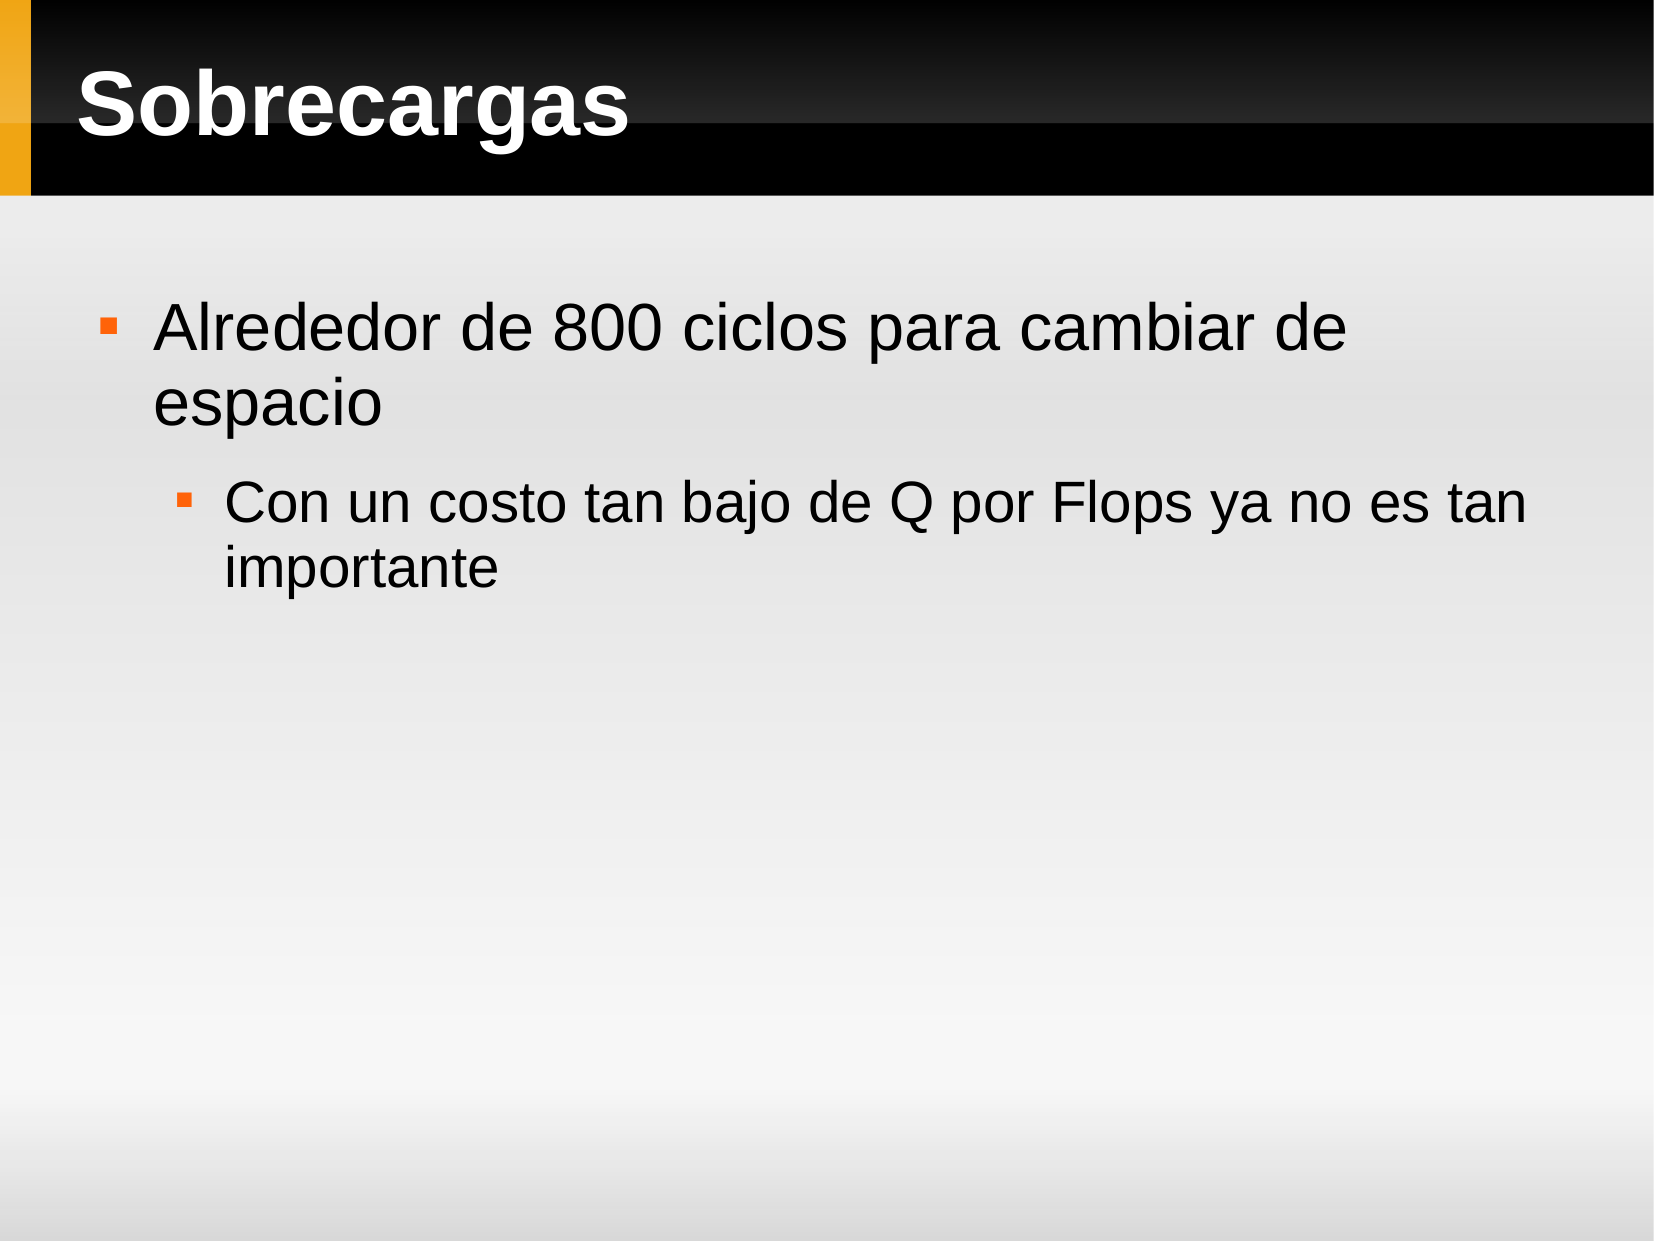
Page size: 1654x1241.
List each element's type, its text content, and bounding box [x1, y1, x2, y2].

title Sobrecargas [76, 7, 1565, 200]
picture [0, 0, 1654, 1241]
list Alrededor de 800 ciclos para cambiar de espacio Con un costo tan bajo de Q por Flops ya no es tan importante [82, 290, 1571, 1094]
